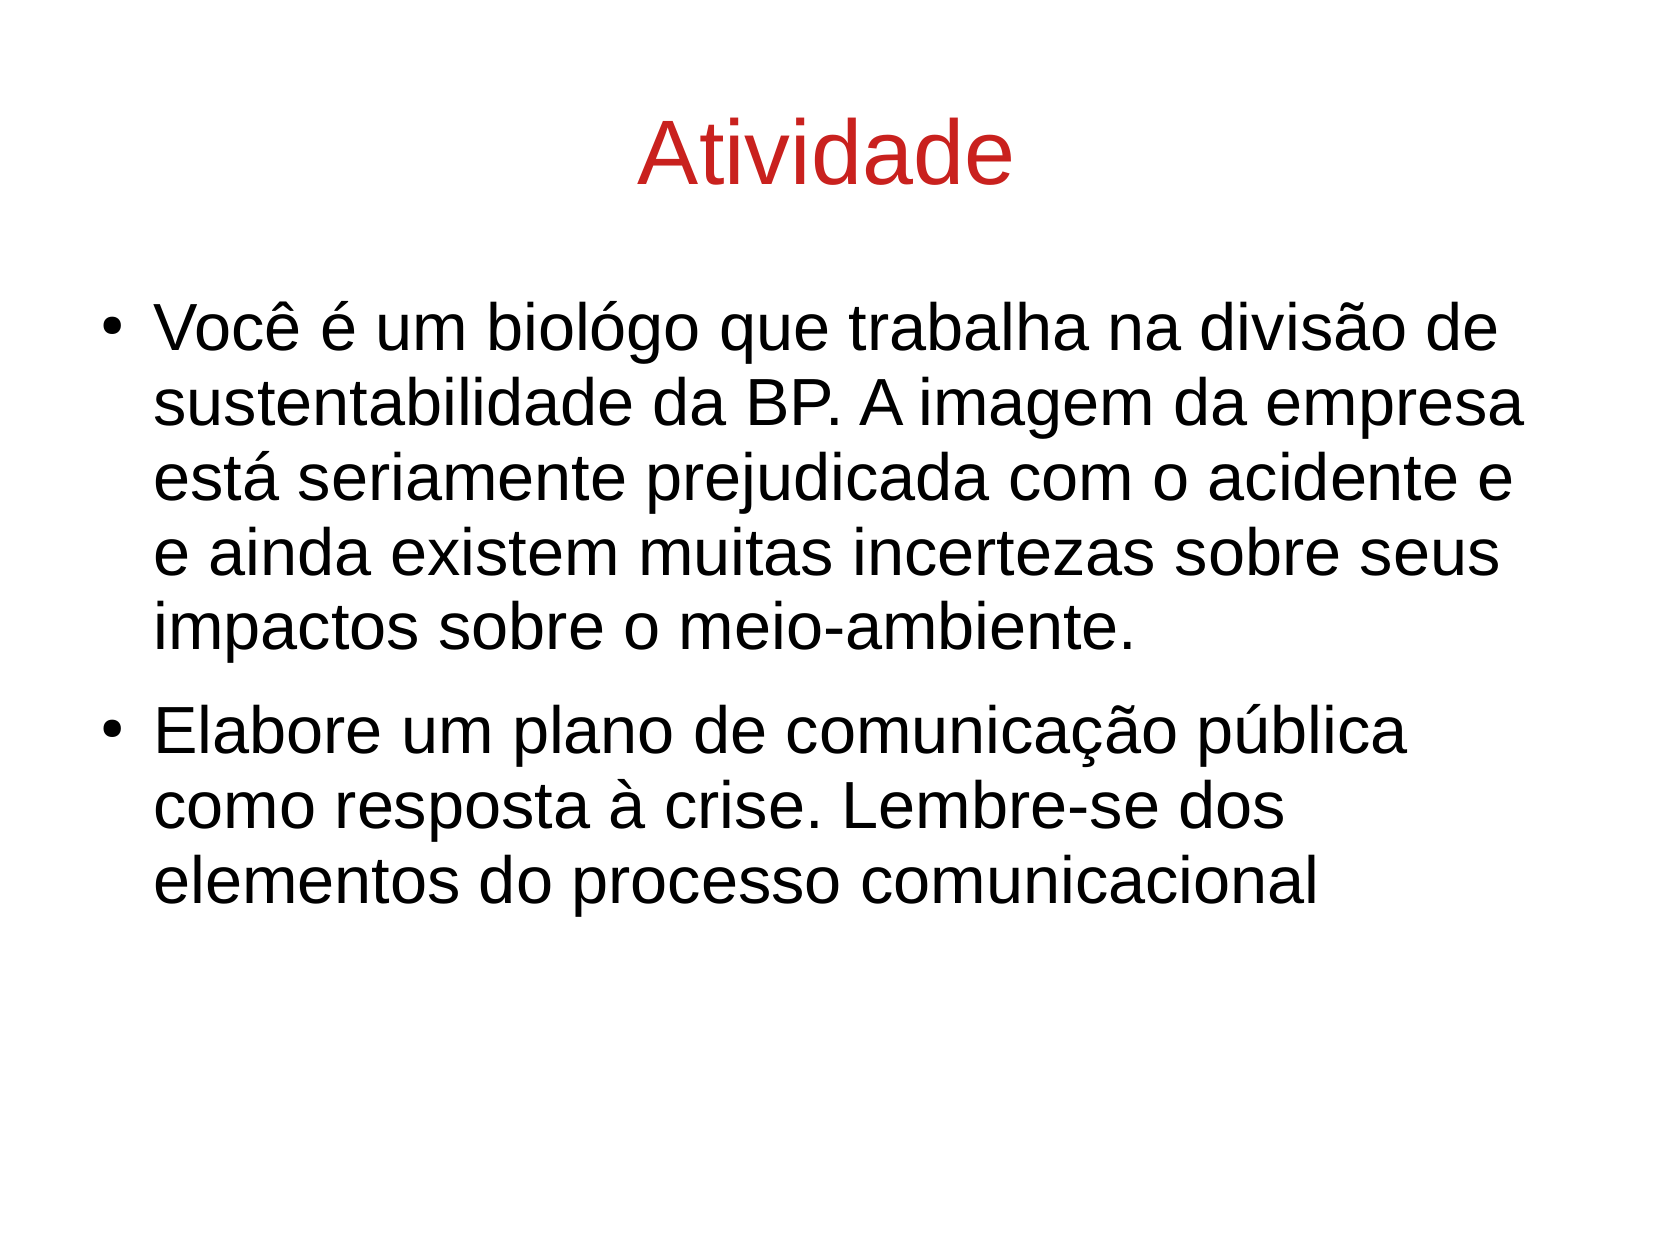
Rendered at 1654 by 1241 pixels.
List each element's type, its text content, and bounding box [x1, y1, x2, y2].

title Atividade [82, 49, 1571, 257]
list Você é um biológo que trabalha na divisão de sustentabilidade da BP. A imagem da empresa está seriamente prejudicada com o acidente e e ainda existem muitas incertezas sobre seus impactos sobre o meio-ambiente. Elabore um plano de comunicação pública como resposta à crise. Lembre-se dos elementos do processo comunicacional [82, 290, 1571, 1010]
